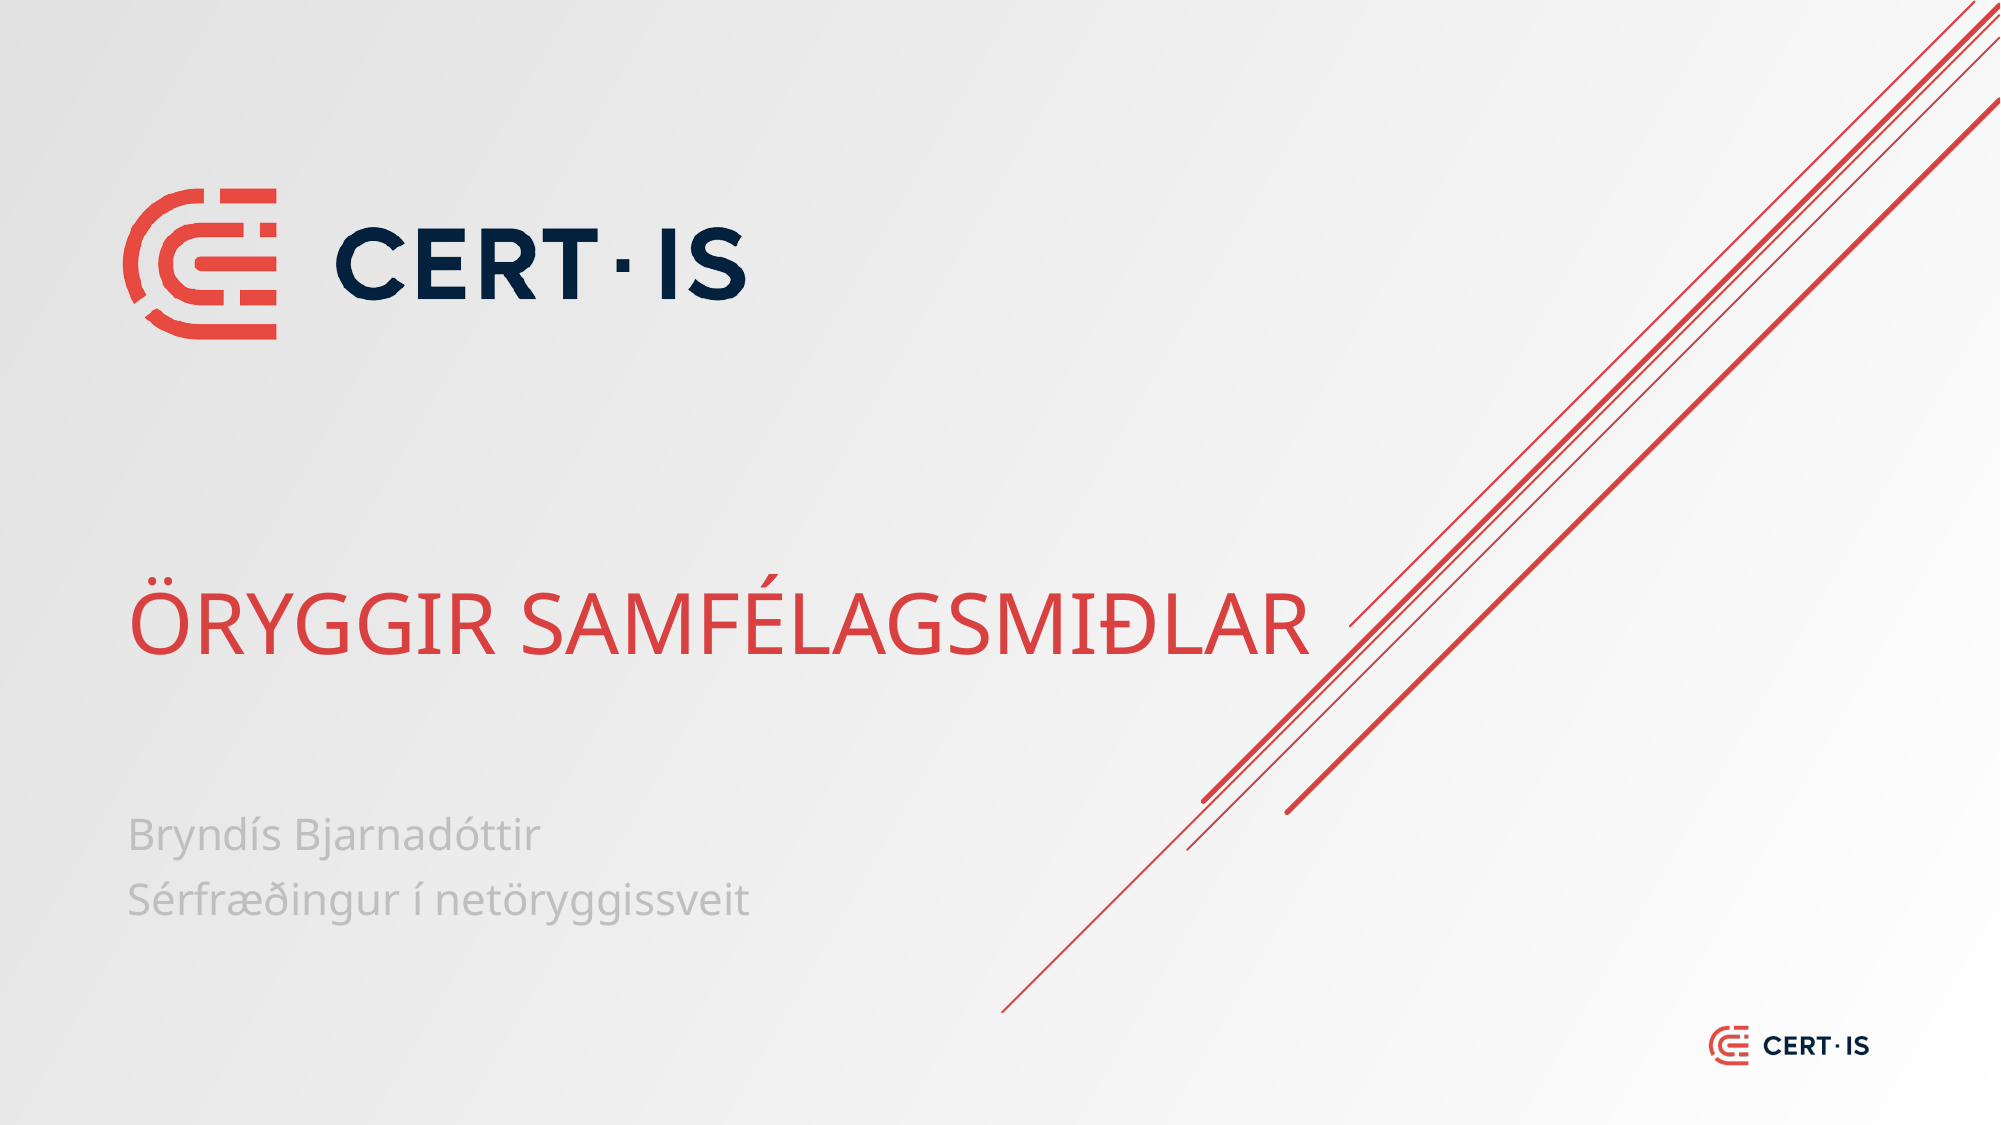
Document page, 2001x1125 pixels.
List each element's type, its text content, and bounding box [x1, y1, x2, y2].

picture [88, 151, 812, 374]
subtitle Bryndís Bjarnadóttir Sérfræðingur í netöryggissveit [112, 799, 836, 950]
title Öryggir samfélagsmiðlar [112, 494, 1360, 679]
